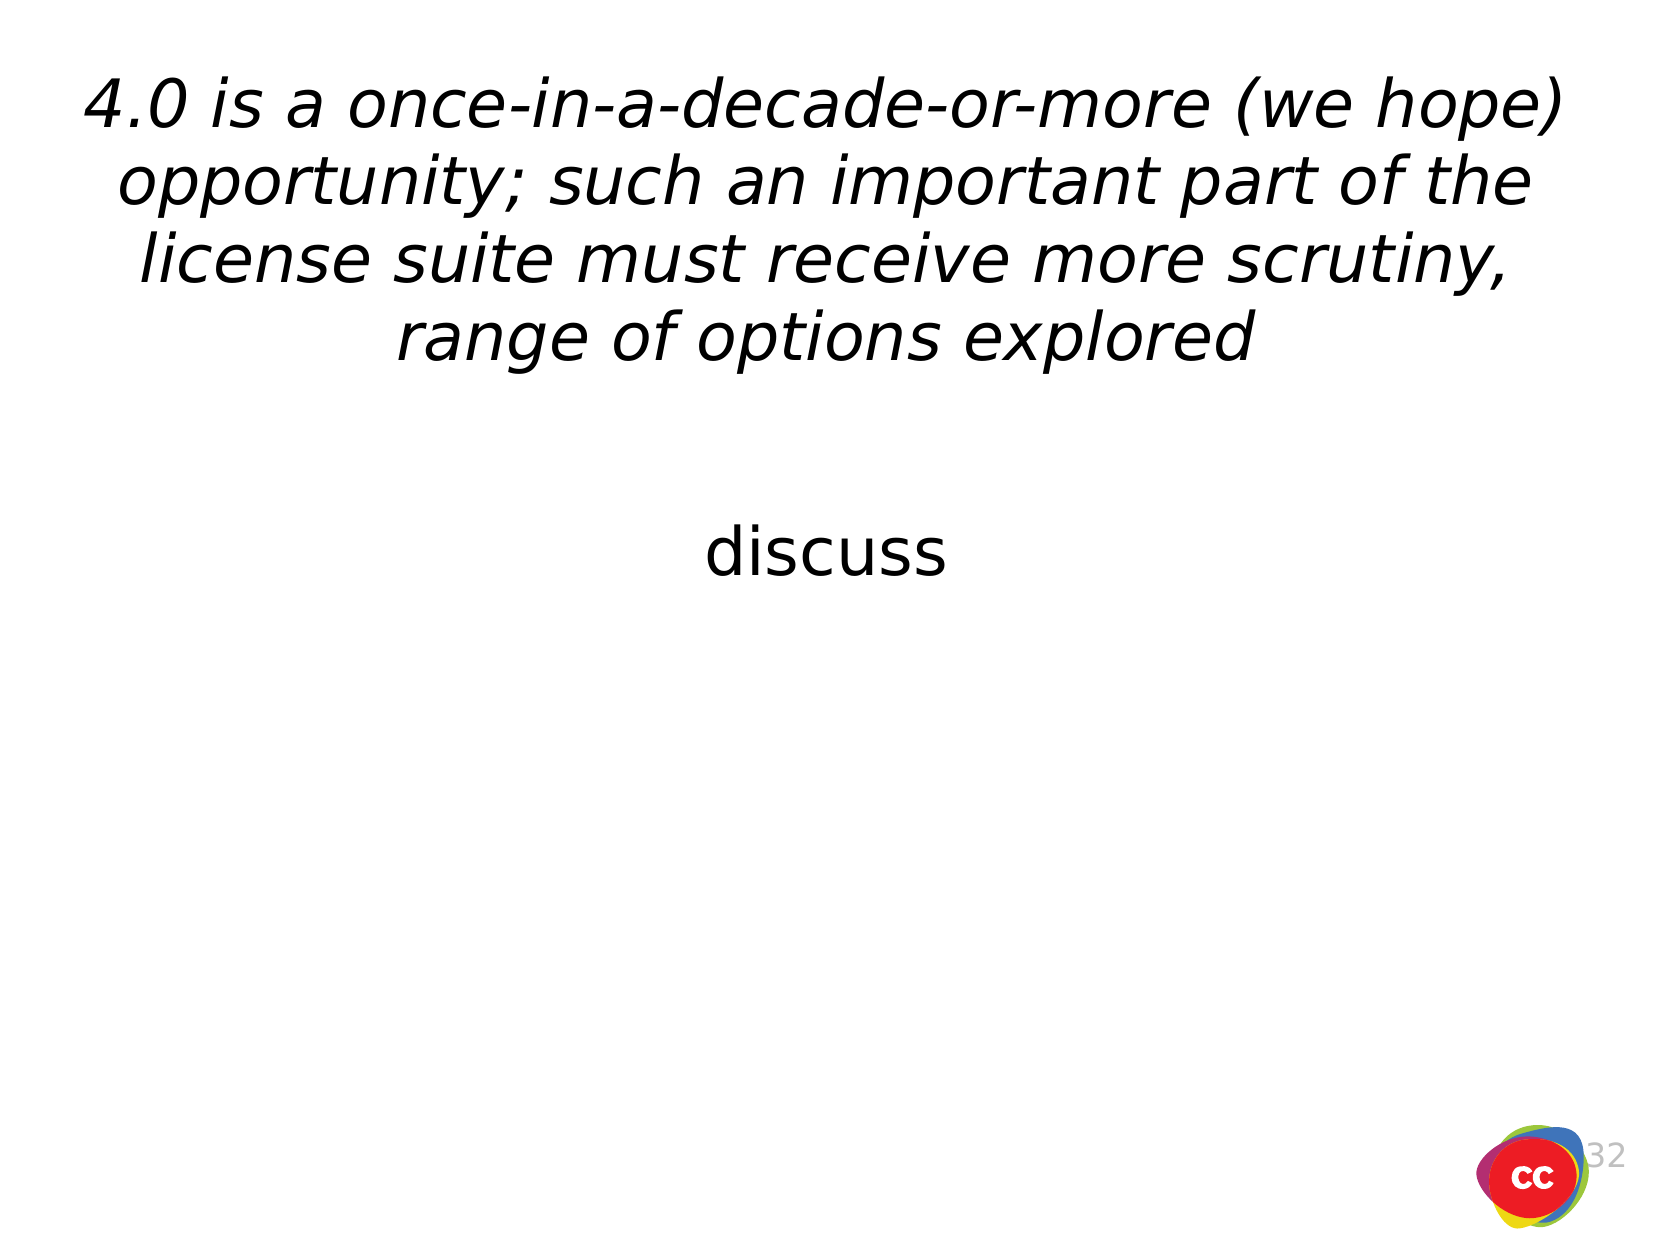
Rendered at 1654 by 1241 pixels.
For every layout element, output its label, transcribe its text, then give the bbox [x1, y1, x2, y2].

list 4.0 is a once-in-a-decade-or-more (we hope) opportunity; such an important part of the license suite must receive more scrutiny, range of options explored discuss [82, 65, 1571, 1062]
